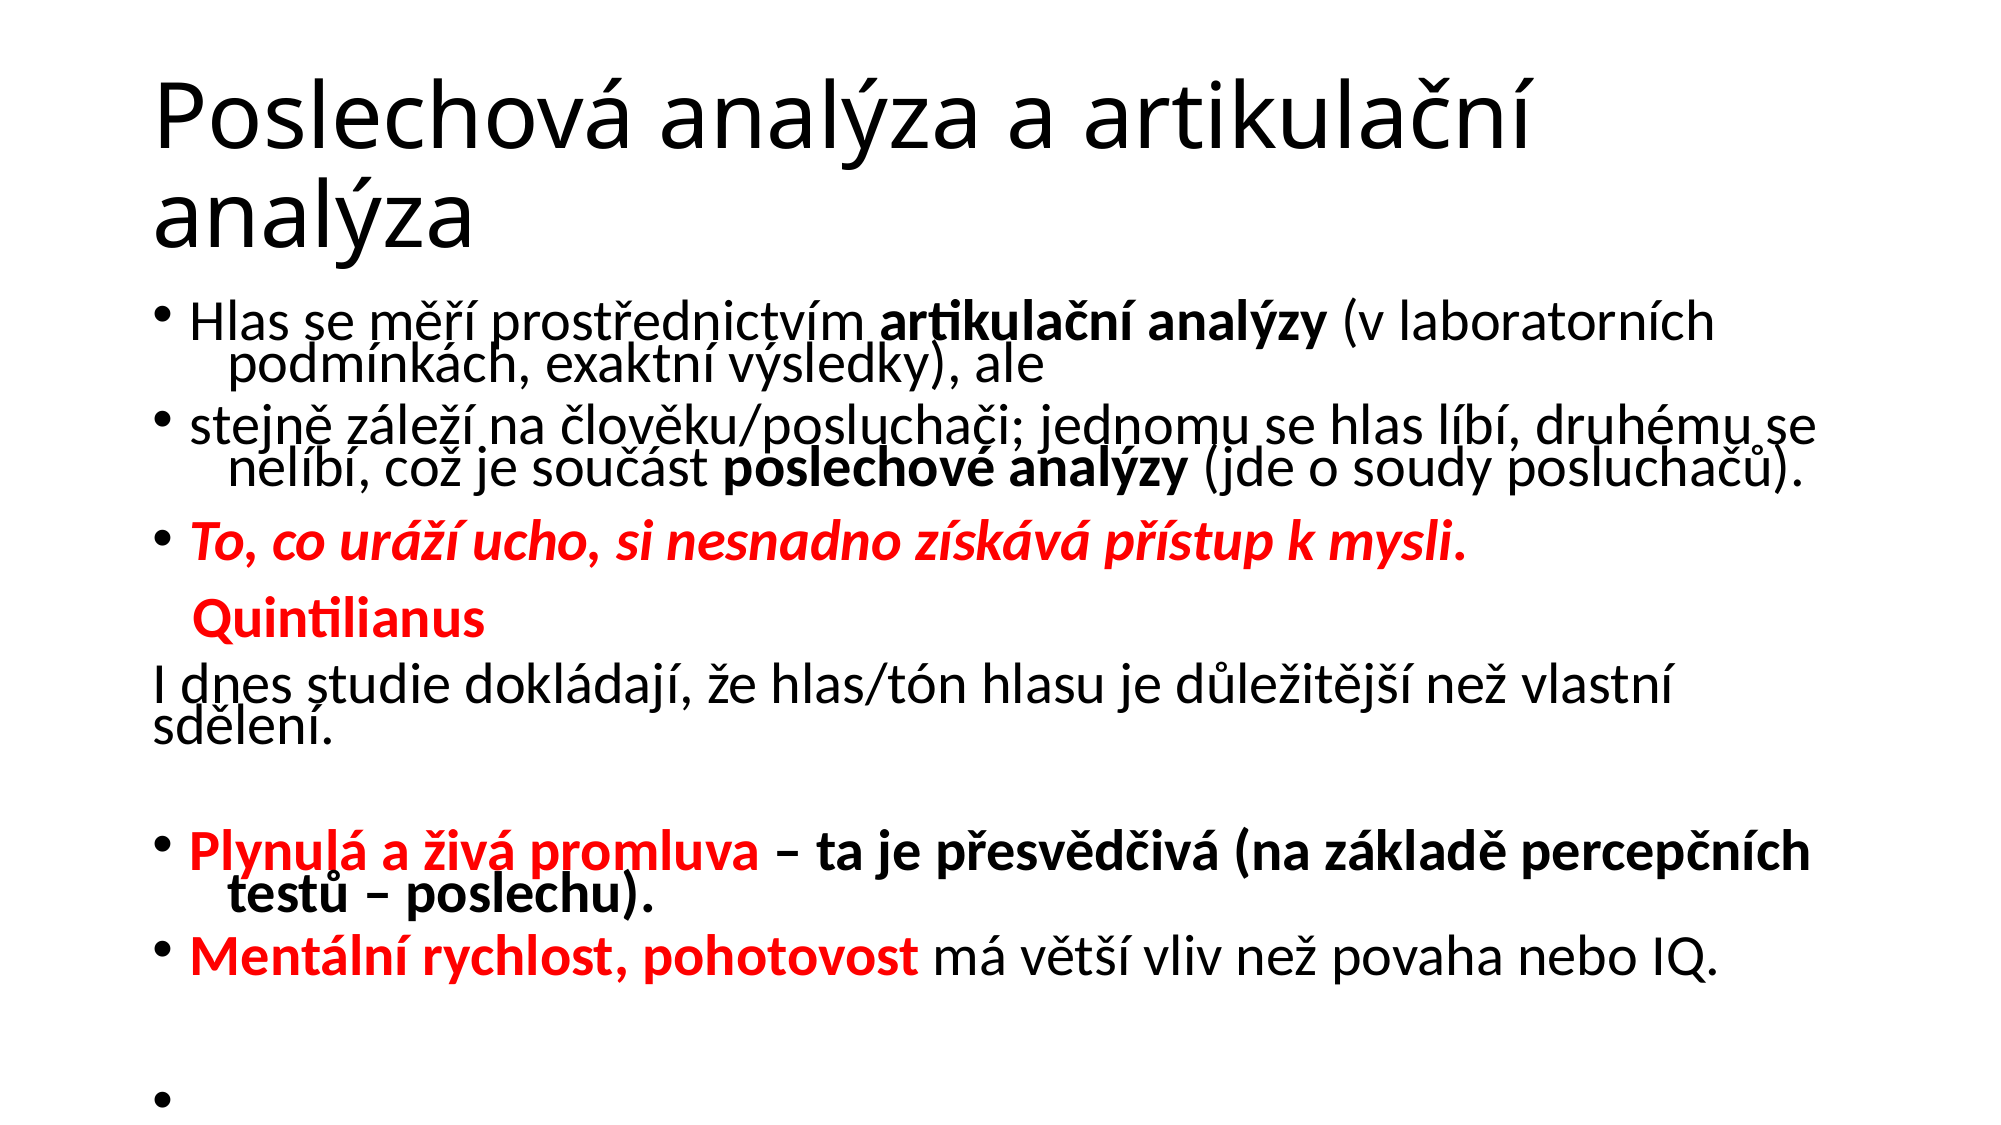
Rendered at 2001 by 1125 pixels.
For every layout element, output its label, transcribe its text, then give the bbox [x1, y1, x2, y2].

list Hlas se měří prostřednictvím artikulační analýzy (v laboratorních podmínkách, exaktní výsledky), ale stejně záleží na člověku/posluchači; jednomu se hlas líbí, druhému se nelíbí, což je součást poslechové analýzy (jde o soudy posluchačů). To, co uráží ucho, si nesnadno získává přístup k mysli. Quintilianus I dnes studie dokládají, že hlas/tón hlasu je důležitější než vlastní sdělení. Plynulá a živá promluva – ta je přesvědčivá (na základě percepčních testů – poslechu). Mentální rychlost, pohotovost má větší vliv než povaha nebo IQ. [137, 299, 1863, 1014]
title Poslechová analýza a artikulační analýza [137, 59, 1863, 278]
